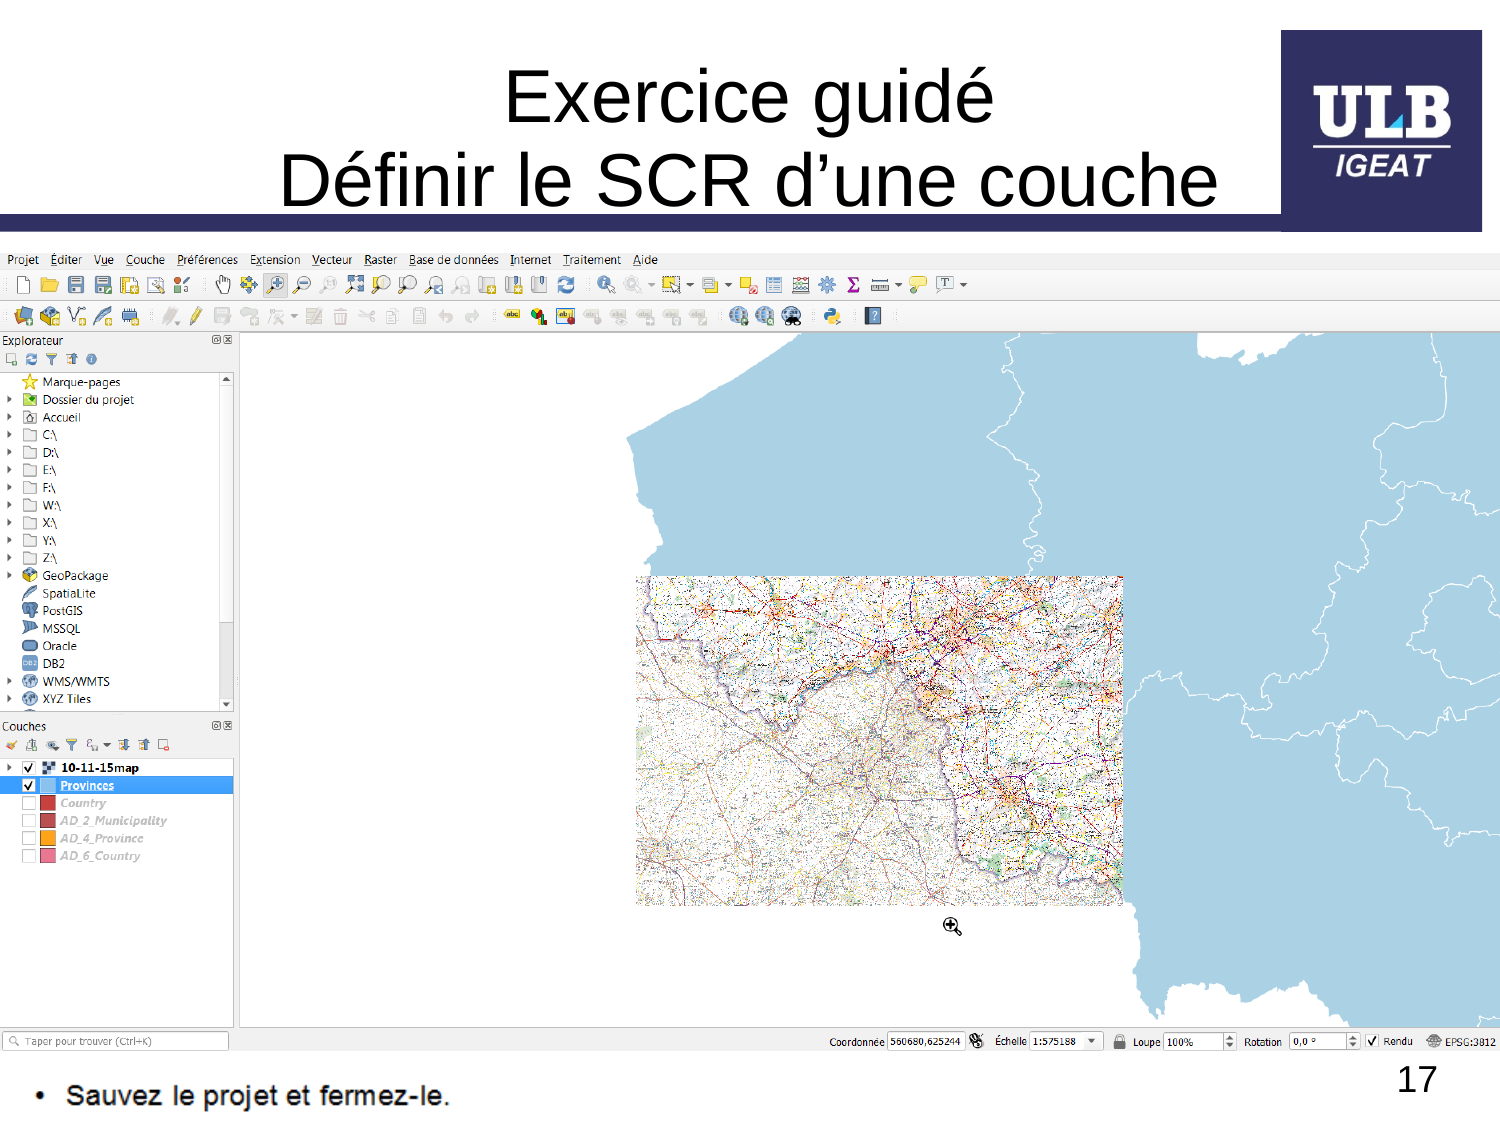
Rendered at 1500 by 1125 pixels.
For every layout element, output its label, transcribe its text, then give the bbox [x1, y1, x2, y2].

picture [11, 1057, 485, 1125]
title Exercice guidé Définir le SCR d’une couche [75, 44, 1425, 233]
picture [1281, 30, 1483, 232]
picture [0, 253, 1500, 1052]
